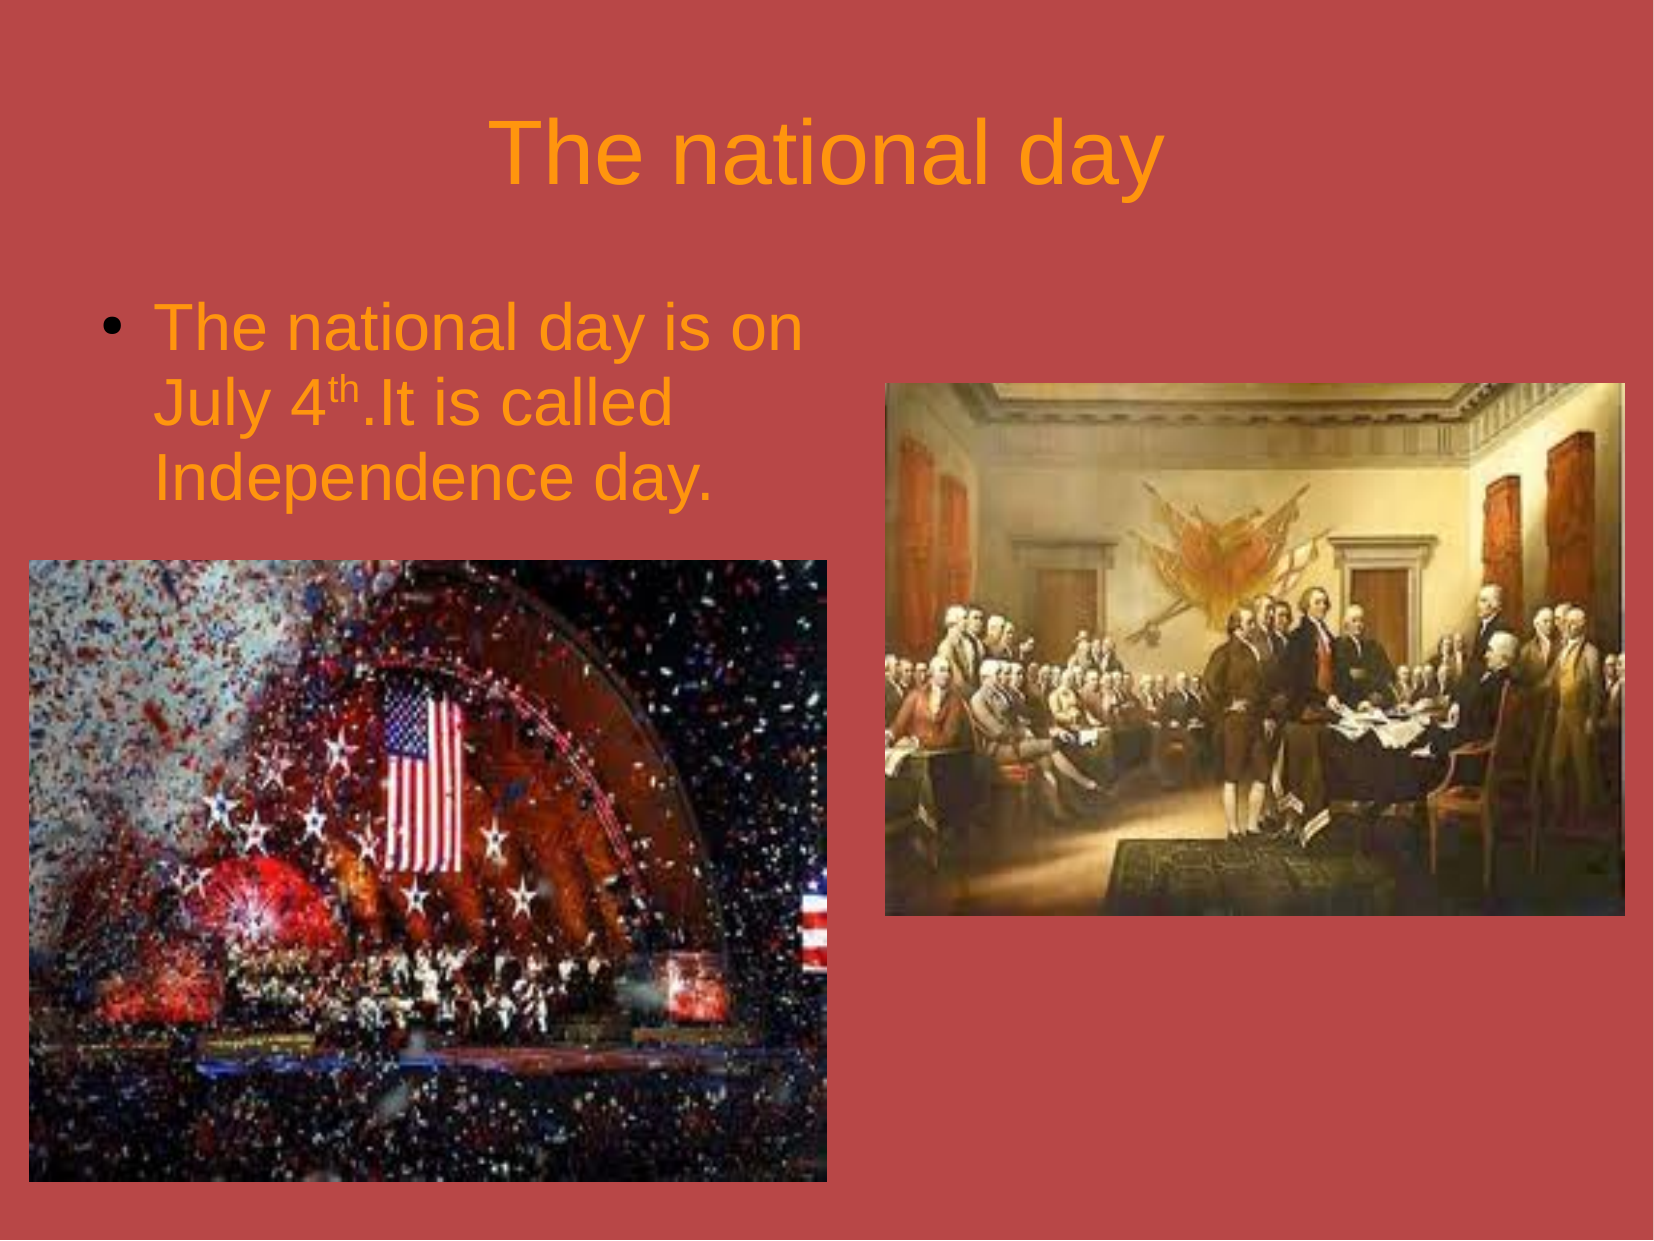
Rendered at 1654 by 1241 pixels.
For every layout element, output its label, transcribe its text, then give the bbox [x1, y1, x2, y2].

list The national day is on July 4th.It is called Independence day. [82, 290, 809, 560]
picture [885, 383, 1625, 916]
title The national day [82, 49, 1571, 257]
picture [29, 560, 827, 1182]
